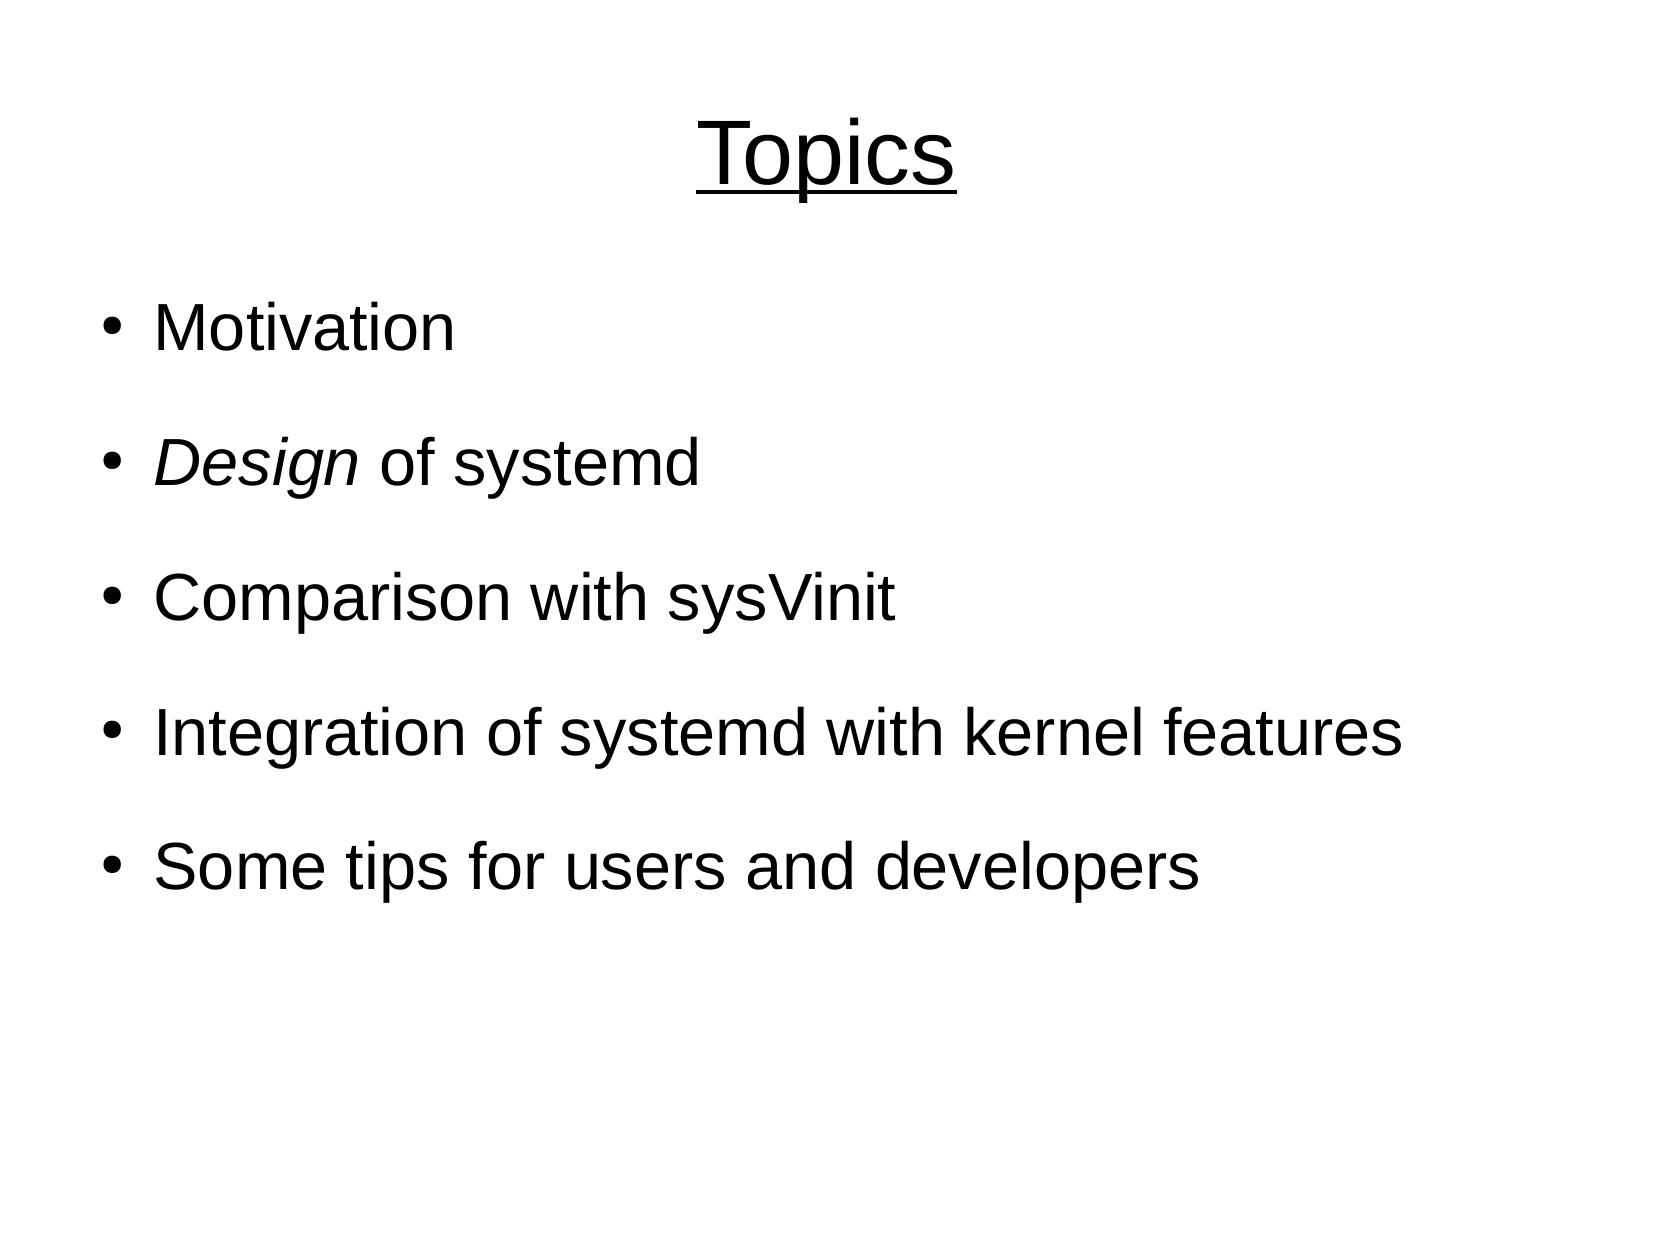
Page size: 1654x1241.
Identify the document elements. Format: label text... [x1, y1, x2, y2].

list Motivation Design of systemd Comparison with sysVinit Integration of systemd with kernel features Some tips for users and developers [82, 290, 1571, 1010]
title Topics [82, 49, 1571, 257]
